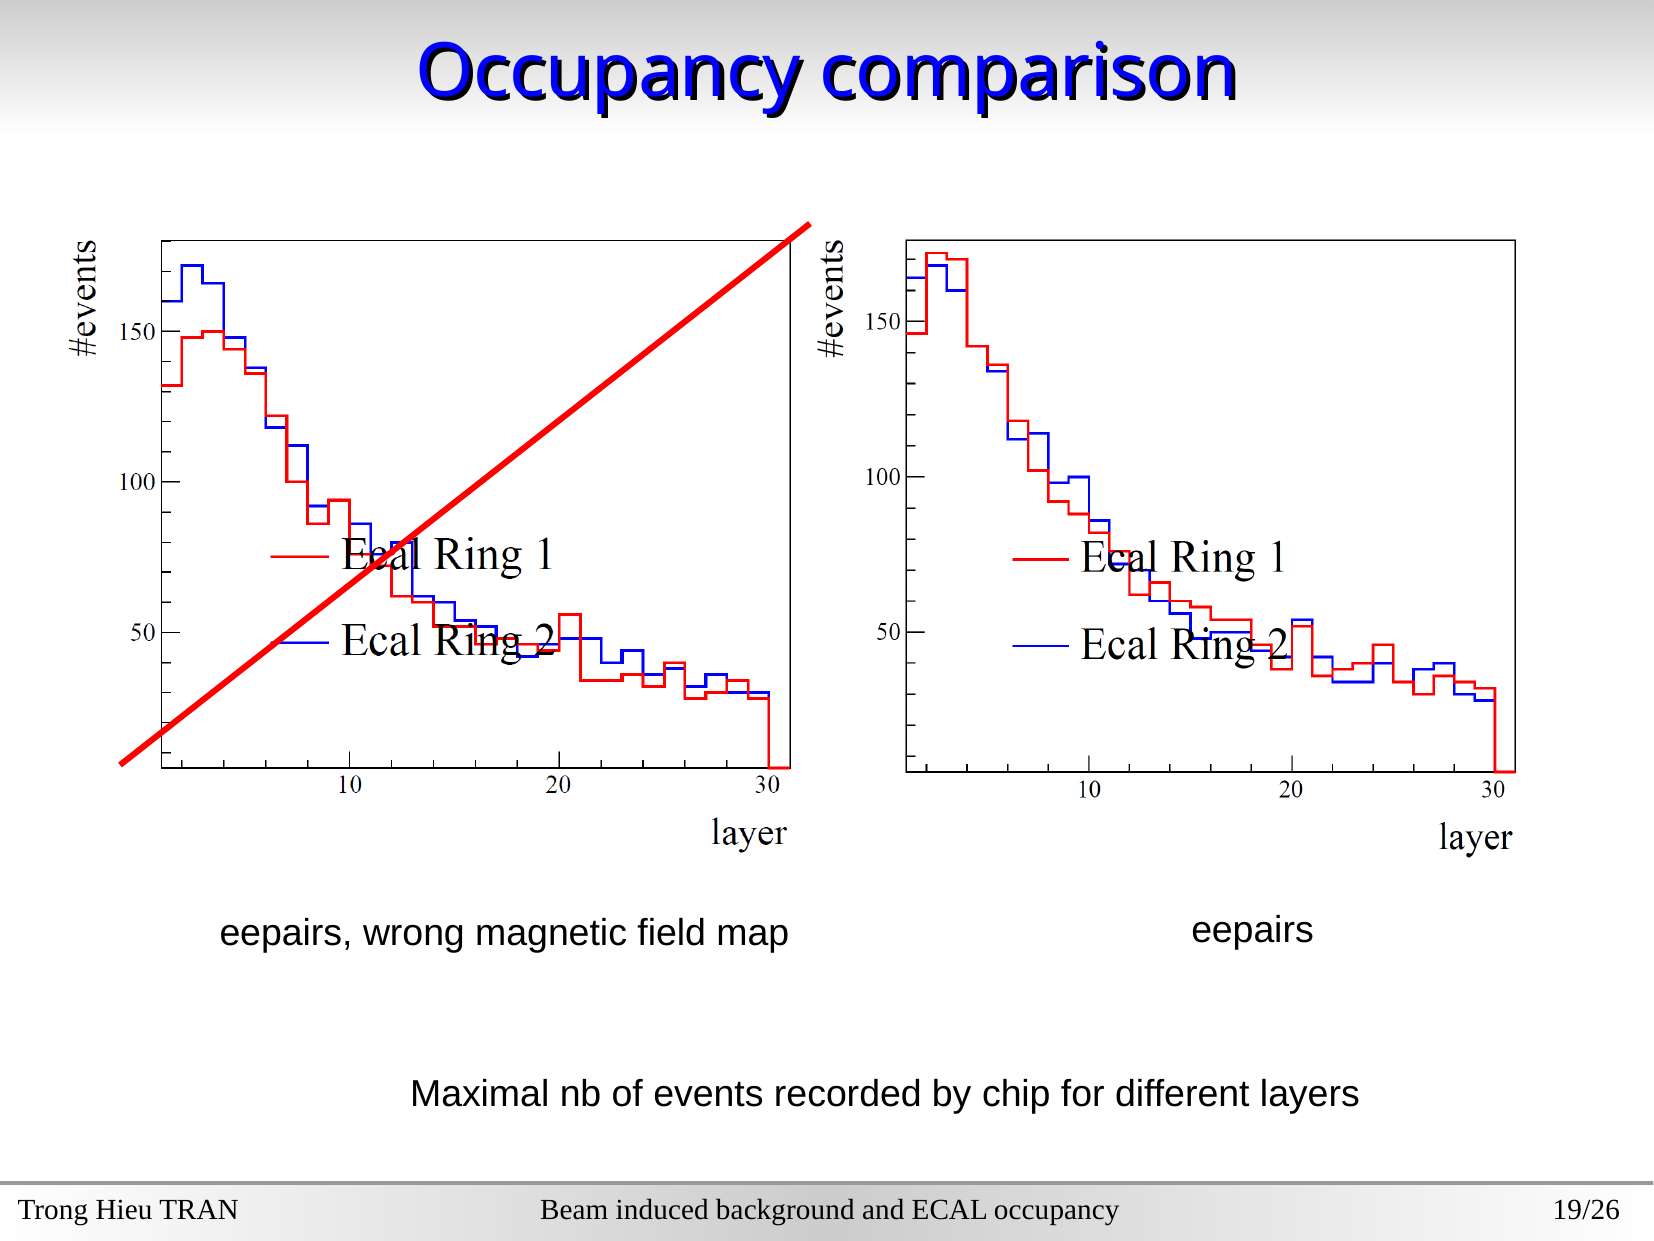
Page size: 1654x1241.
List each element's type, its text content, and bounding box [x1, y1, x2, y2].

text_box Maximal nb of events recorded by chip for different layers [315, 1065, 1456, 1122]
picture [813, 223, 1549, 859]
text_box eepairs, wrong magnetic field map [189, 904, 820, 961]
text_box eepairs [945, 900, 1561, 958]
title Occupancy comparison [0, 0, 1654, 136]
picture [60, 223, 811, 856]
